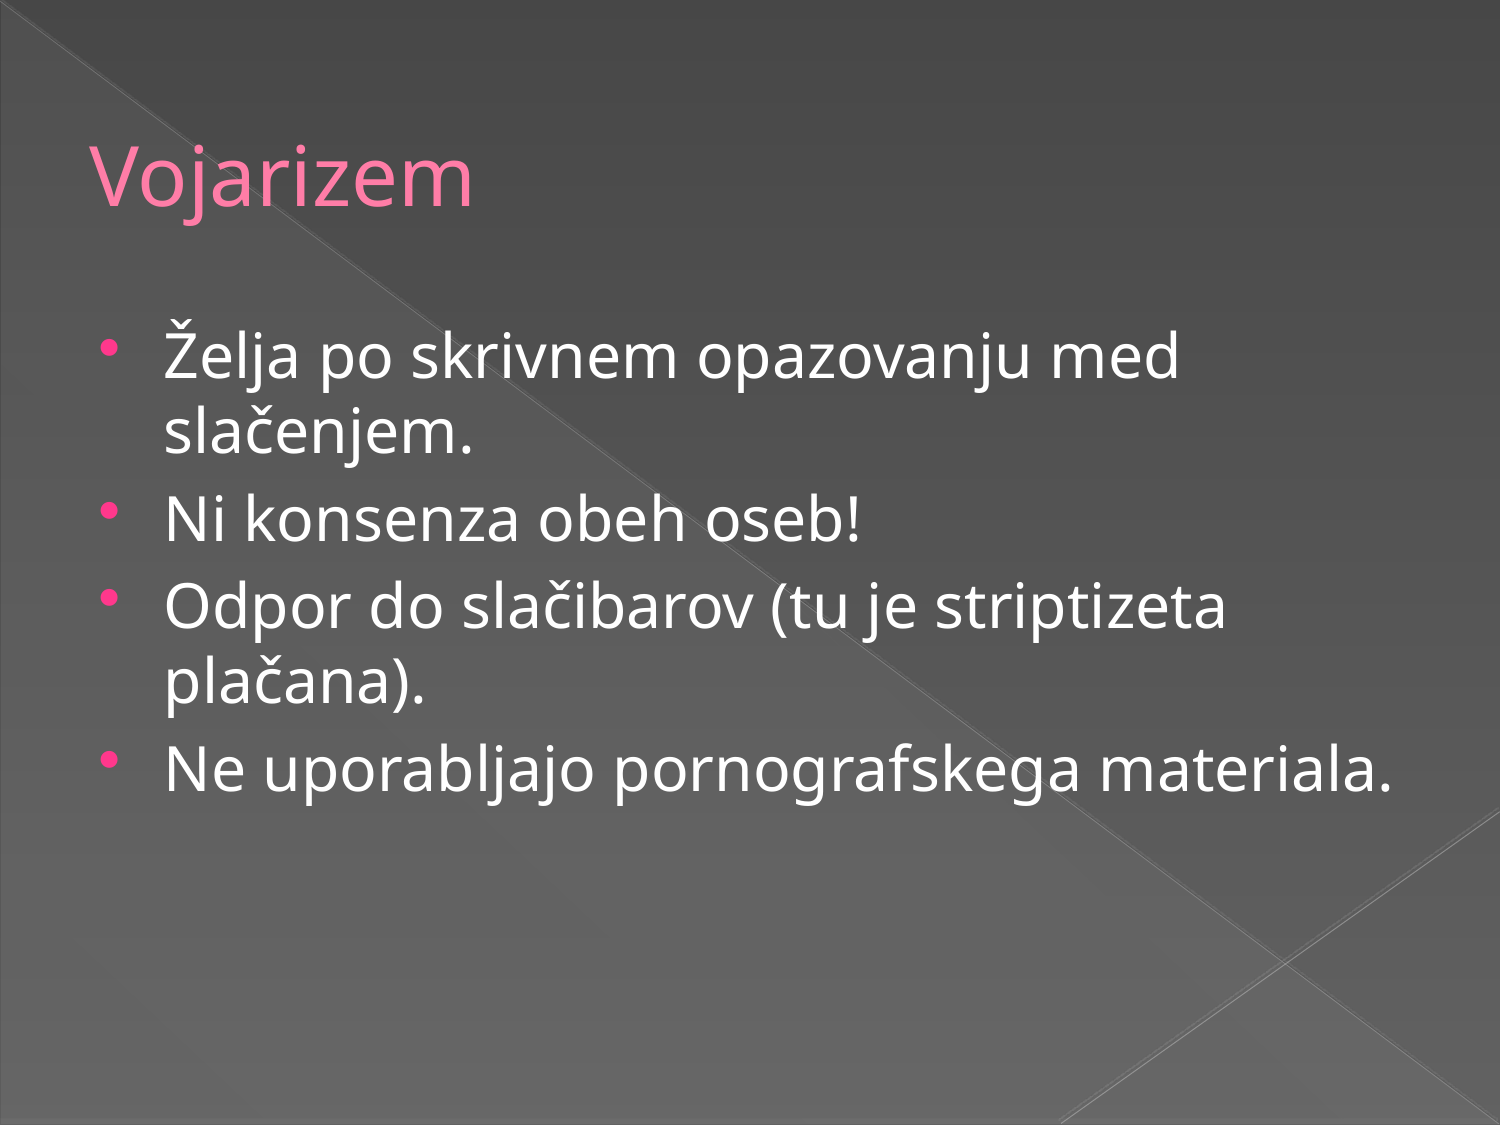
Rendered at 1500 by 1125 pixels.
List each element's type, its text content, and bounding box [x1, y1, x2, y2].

title Vojarizem [75, 43, 1425, 303]
list Želja po skrivnem opazovanju med slačenjem. Ni konsenza obeh oseb! Odpor do slačibarov (tu je striptizeta plačana). Ne uporabljajo pornografskega materiala. [75, 308, 1425, 1059]
